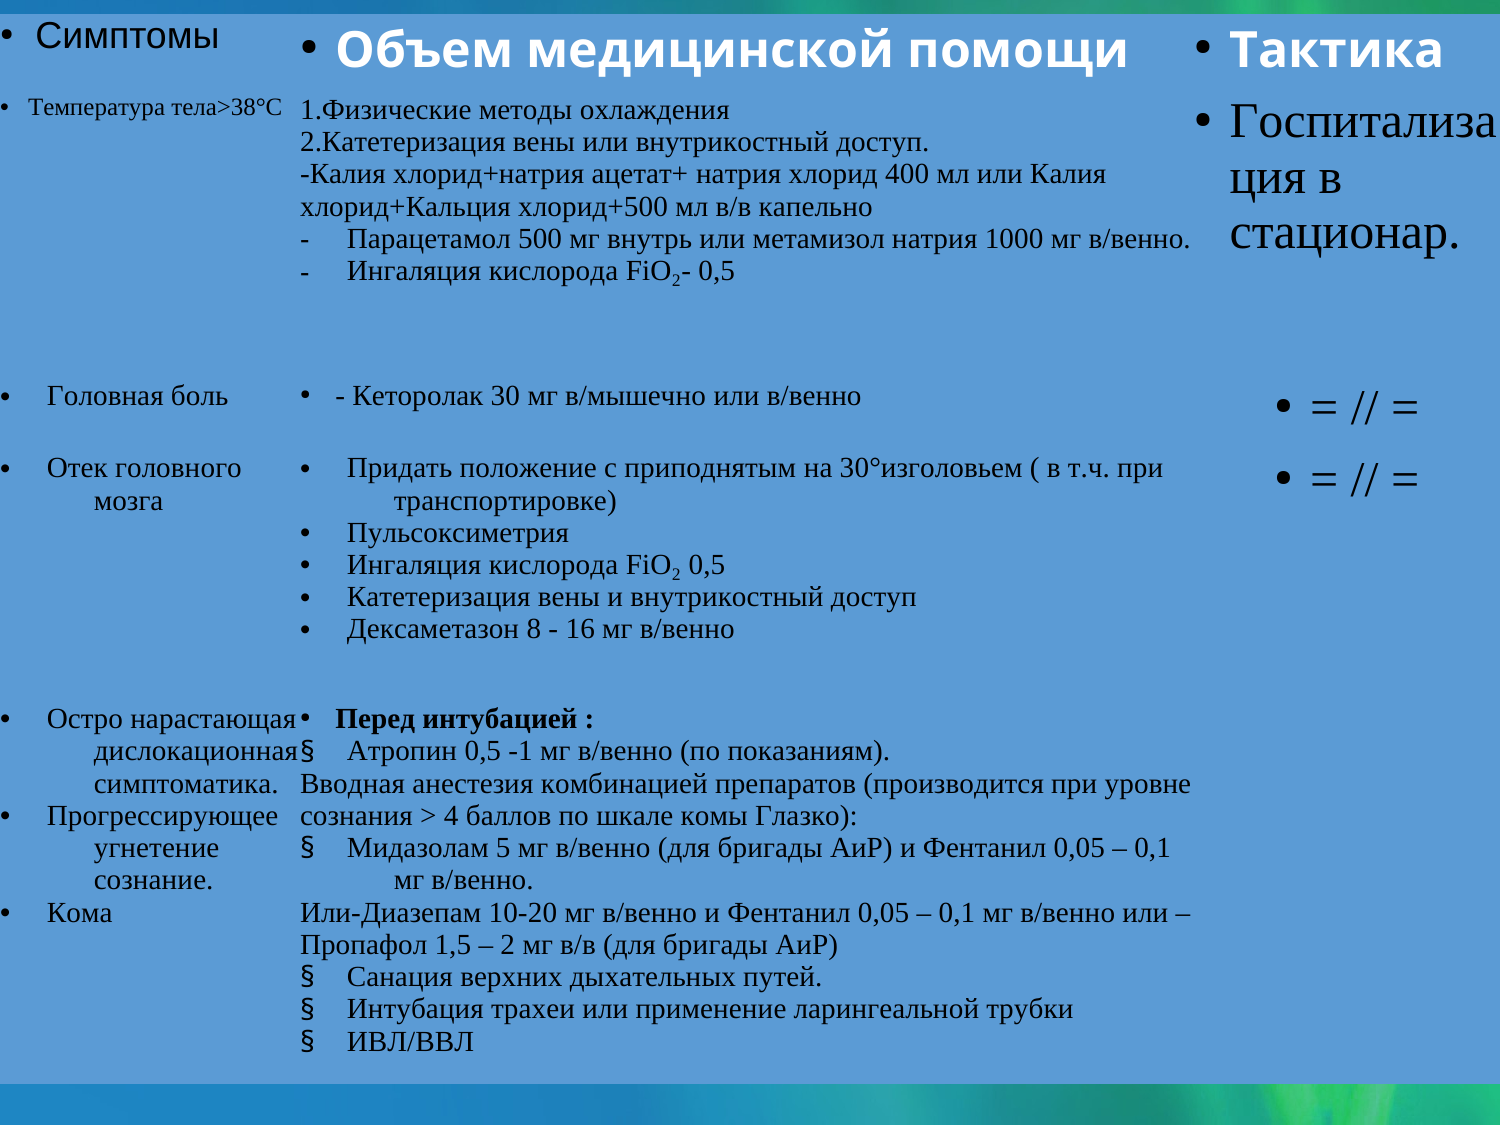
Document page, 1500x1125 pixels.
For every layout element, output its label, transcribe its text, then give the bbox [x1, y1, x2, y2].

table_cell = // = [1194, 452, 1500, 703]
table_cell Температура тела>38°C [0, 93, 300, 380]
table_cell = // = [1194, 380, 1500, 452]
table_header Объем медицинской помощи [300, 14, 1194, 93]
table_cell Остро нарастающая дислокационная симптоматика. Прогрессирующее угнетение сознание. Кома [0, 703, 300, 1084]
table_cell 1.Физические методы охлаждения 2.Катетеризация вены или внутрикостный доступ. -Калия хлорид+натрия ацетат+ натрия хлорид 400 мл или Калия хлорид+Кальция хлорид+500 мл в/в капельно Парацетамол 500 мг внутрь или метамизол натрия 1000 мг в/венно. Ингаляция кислорода FiO₂- 0,5 [300, 93, 1194, 380]
table_cell Госпитализация в стационар. [1194, 93, 1500, 380]
table_header Симптомы [0, 14, 300, 93]
table_cell Перед интубацией : Атропин 0,5 -1 мг в/венно (по показаниям). Вводная анестезия комбинацией препаратов (производится при уровне сознания > 4 баллов по шкале комы Глазко): Мидазолам 5 мг в/венно (для бригады АиР) и Фентанил 0,05 – 0,1 мг в/венно. Или-Диазепам 10-20 мг в/венно и Фентанил 0,05 – 0,1 мг в/венно или – Пропафол 1,5 – 2 мг в/в (для бригады АиР) Санация верхних дыхательных путей. Интубация трахеи или применение ларингеальной трубки ИВЛ/ВВЛ [300, 703, 1194, 1084]
table_cell [1194, 703, 1500, 1084]
table_cell - Кеторолак 30 мг в/мышечно или в/венно [300, 380, 1194, 452]
table_cell Придать положение с приподнятым на 30°изголовьем ( в т.ч. при транспортировке) Пульсоксиметрия Ингаляция кислорода FiO₂ 0,5 Катетеризация вены и внутрикостный доступ Дексаметазон 8 - 16 мг в/венно [300, 452, 1194, 703]
table_cell Головная боль [0, 380, 300, 452]
table_cell Отек головного мозга [0, 452, 300, 703]
table_header Тактика [1194, 14, 1500, 93]
